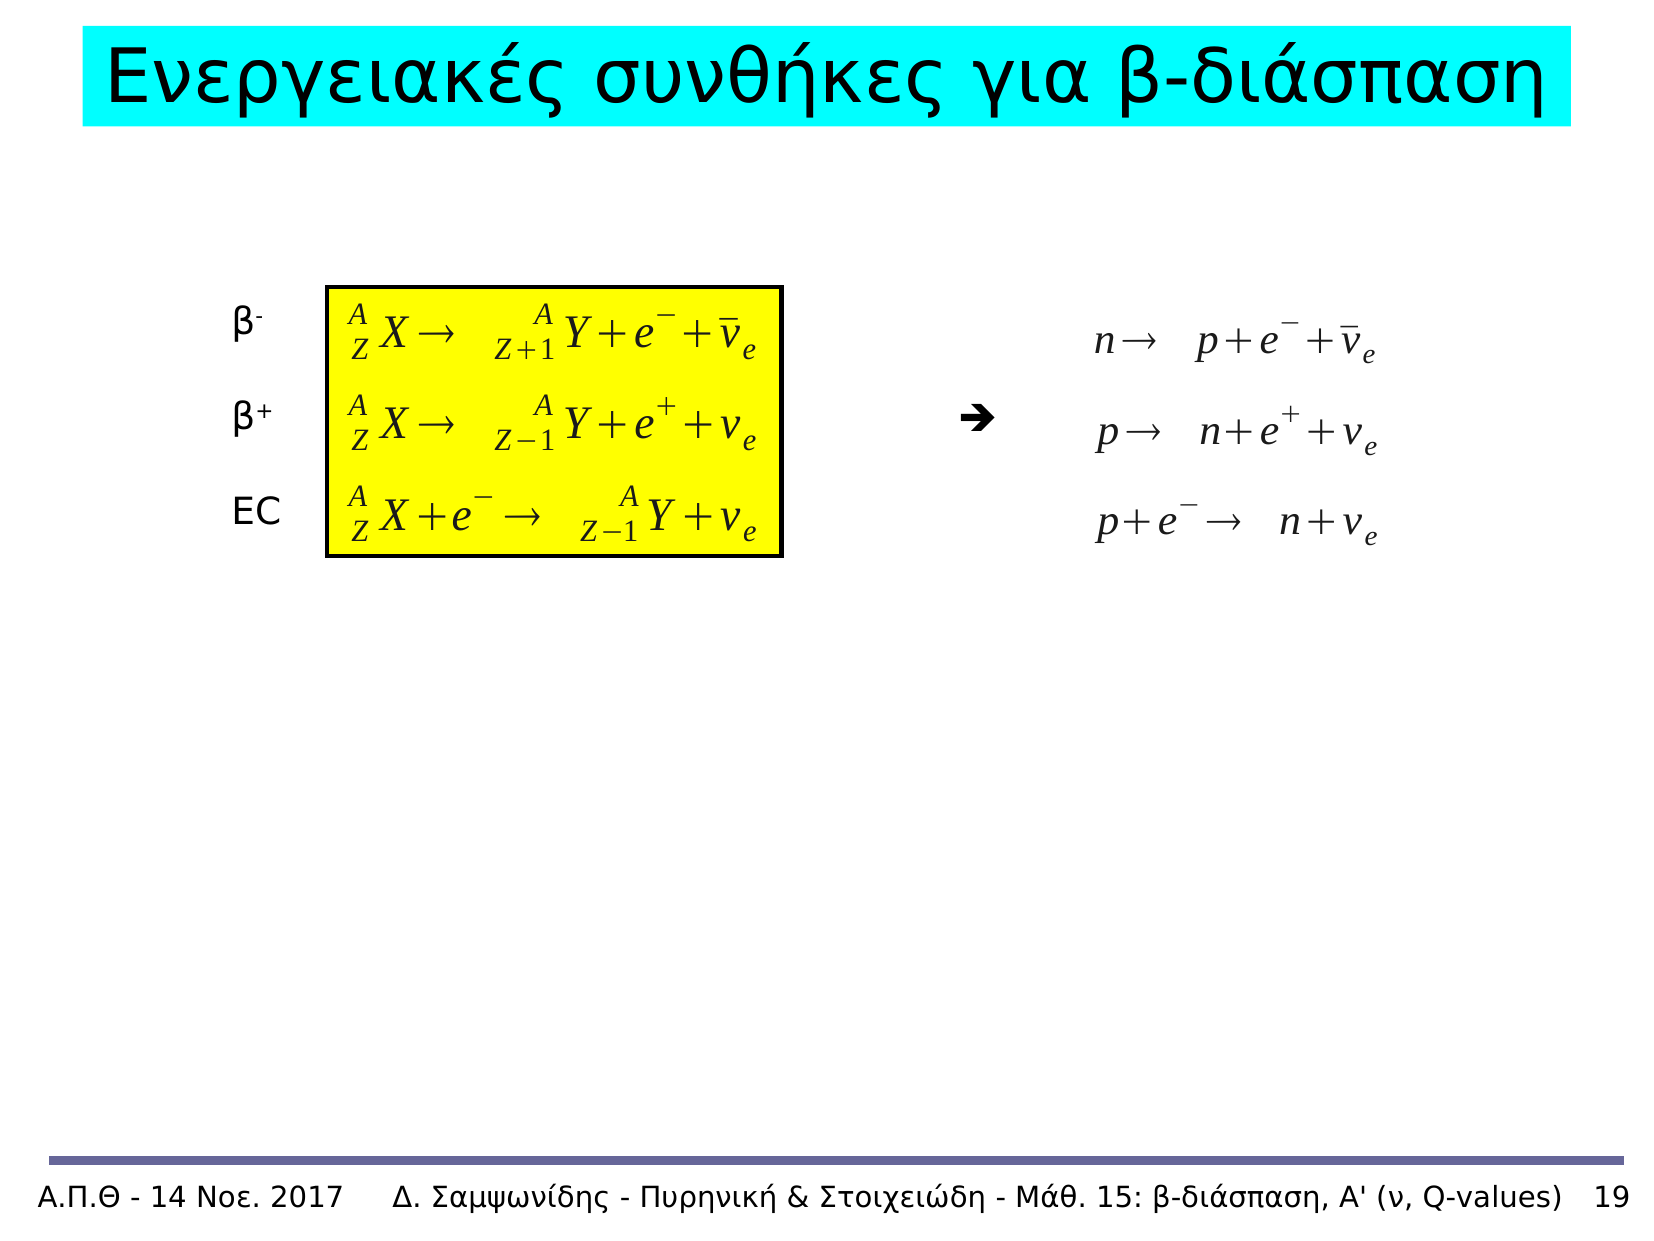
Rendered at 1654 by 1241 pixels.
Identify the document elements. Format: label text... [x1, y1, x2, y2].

text_box  [943, 386, 1039, 447]
chart [1080, 398, 1393, 462]
chart [334, 389, 773, 458]
title Ενεργειακές συνθήκες για β-διάσπαση [82, 25, 1571, 127]
chart [334, 298, 773, 367]
chart [334, 480, 773, 550]
text_box β- β+ EC [216, 289, 325, 540]
text_box [327, 287, 782, 556]
chart [1080, 489, 1394, 553]
chart [1082, 307, 1392, 371]
